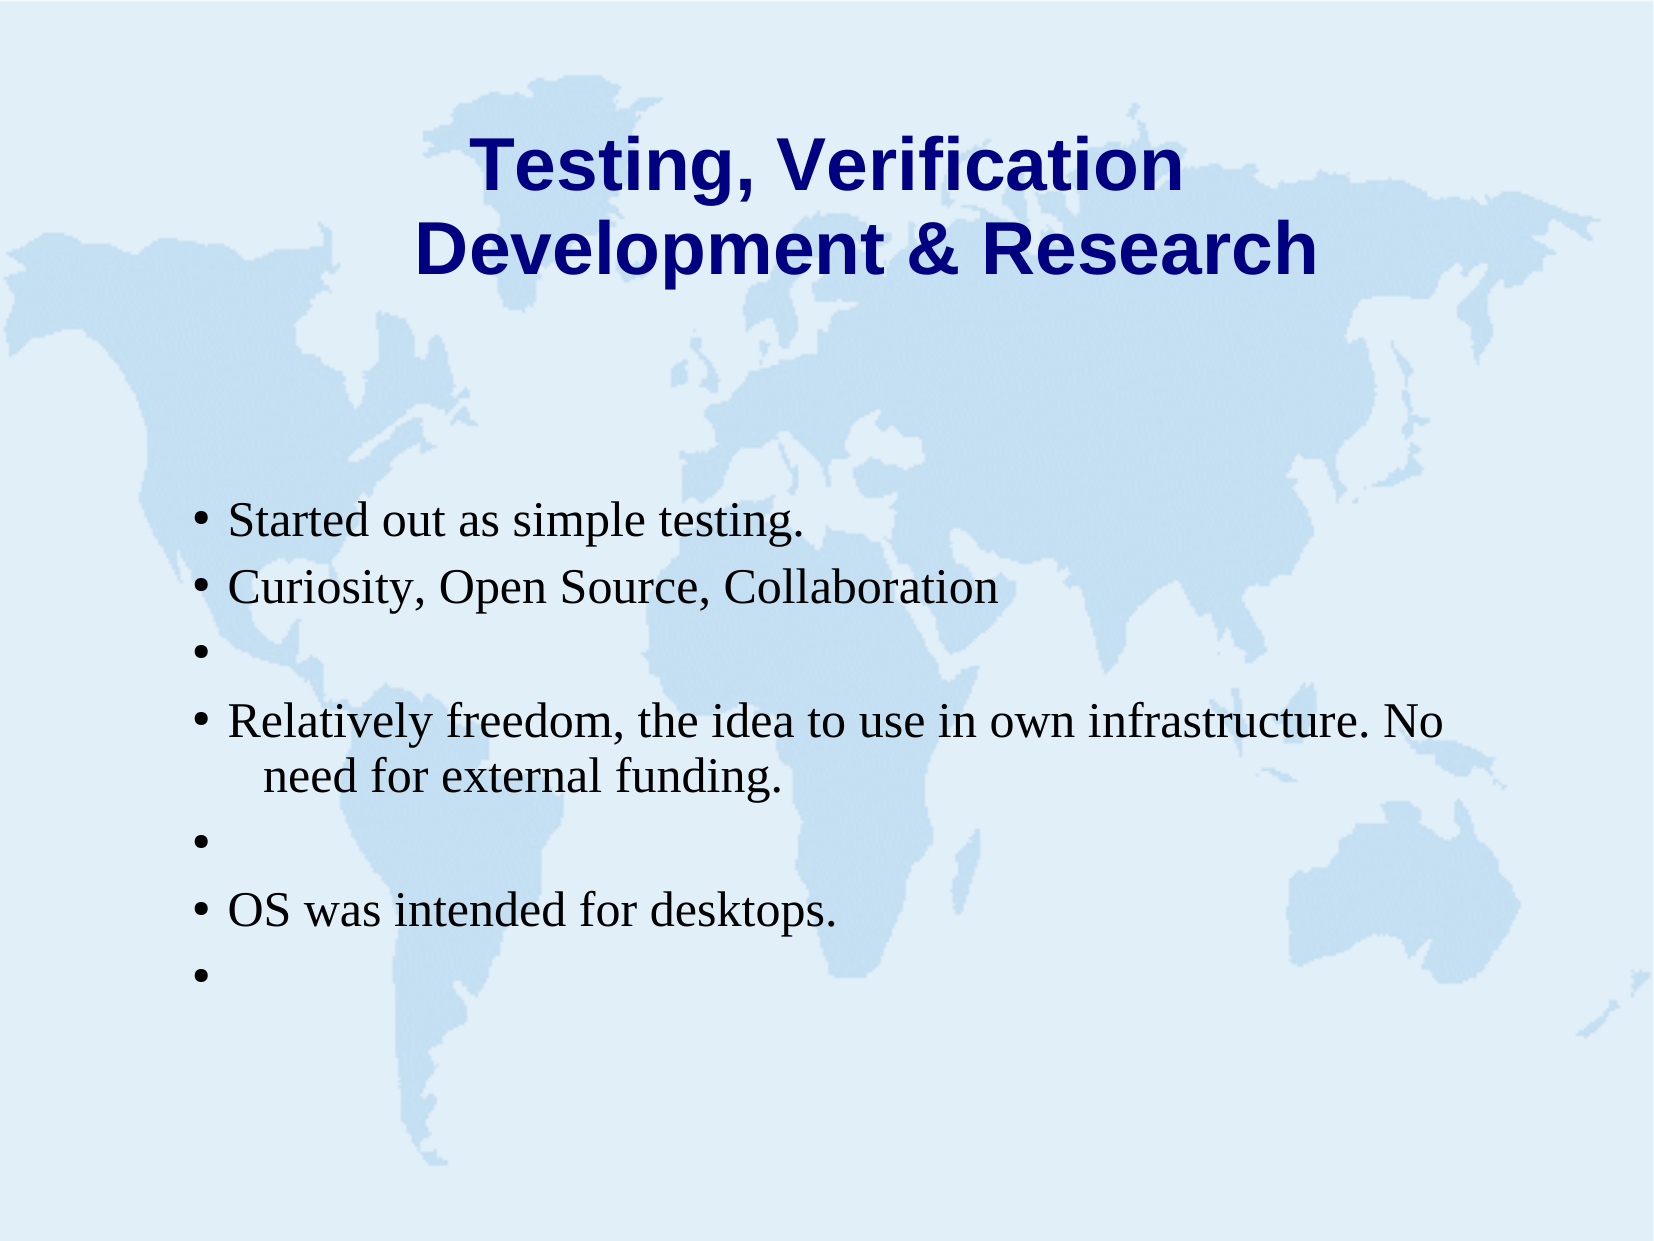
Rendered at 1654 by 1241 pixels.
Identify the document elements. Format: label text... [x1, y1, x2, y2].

title Testing, Verification Development & Research [121, 102, 1534, 311]
picture [0, 0, 1654, 1241]
subtitle Started out as simple testing. Curiosity, Open Source, Collaboration Relatively freedom, the idea to use in own infrastructure. No need for external funding. OS was intended for desktops. [121, 407, 1534, 1089]
